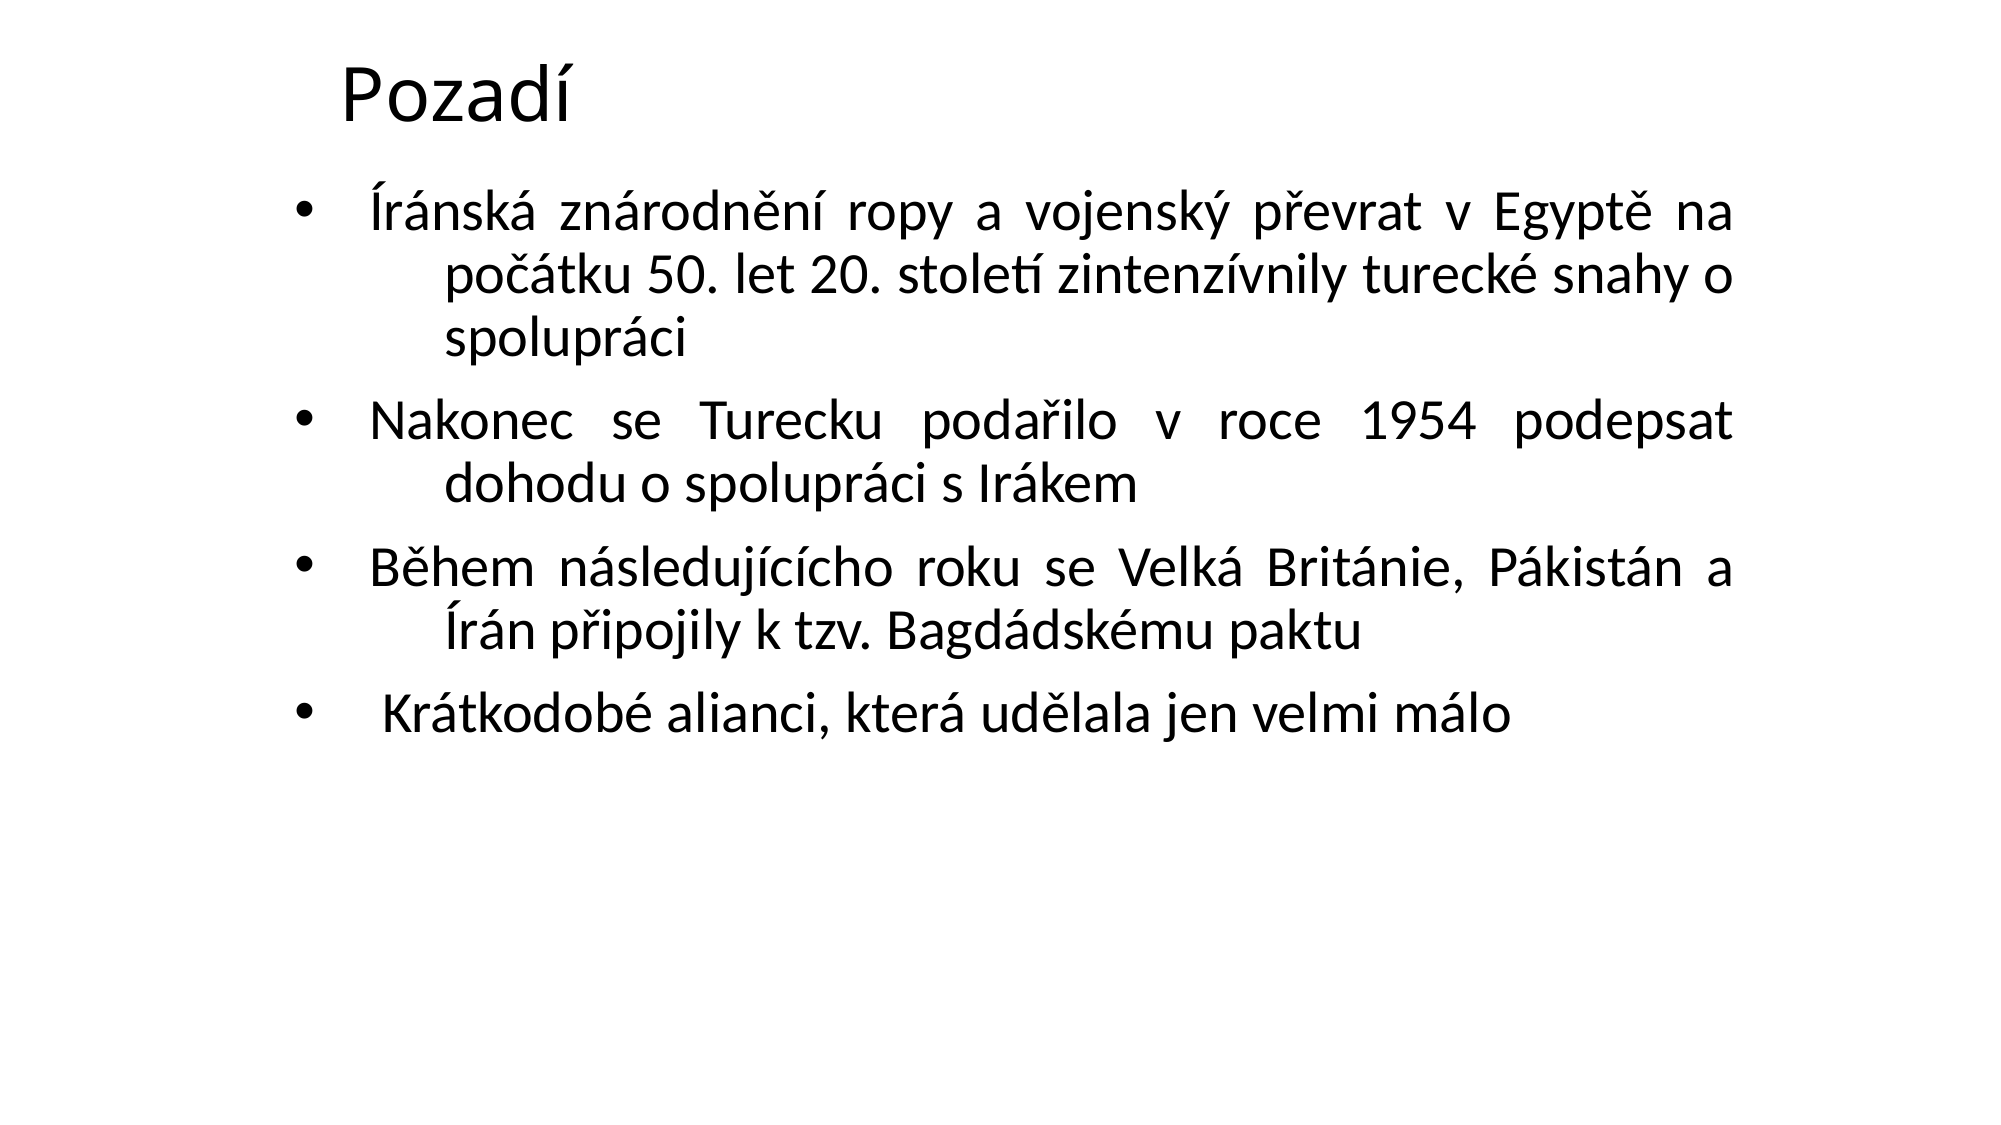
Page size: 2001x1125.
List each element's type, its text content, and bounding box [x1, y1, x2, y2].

list Íránská znárodnění ropy a vojenský převrat v Egyptě na počátku 50. let 20. století zintenzívnily turecké snahy o spolupráci Nakonec se Turecku podařilo v roce 1954 podepsat dohodu o spolupráci s Irákem Během následujícícho roku se Velká Británie, Pákistán a Írán připojily k tzv. Bagdádskému paktu Krátkodobé alianci, která udělala jen velmi málo [279, 172, 1751, 1080]
title Pozadí [324, 45, 1675, 149]
